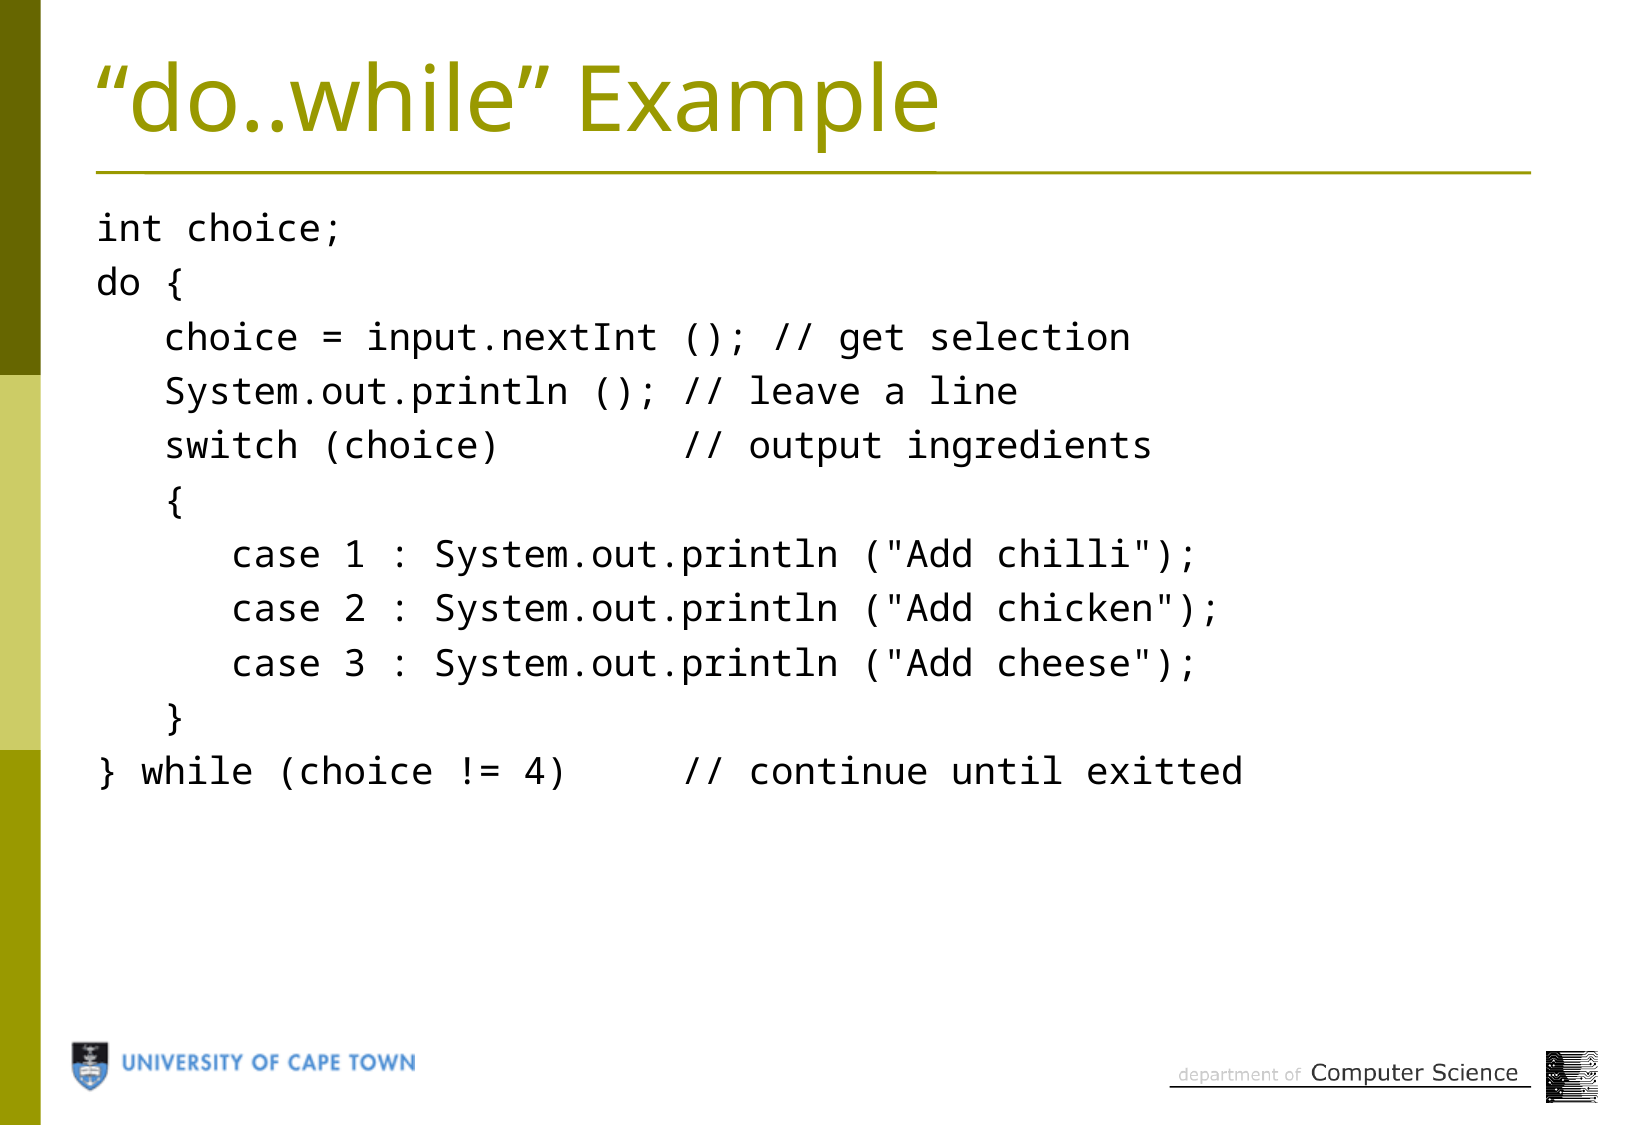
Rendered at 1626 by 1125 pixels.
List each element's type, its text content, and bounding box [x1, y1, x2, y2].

picture [1169, 1043, 1532, 1091]
picture [61, 1024, 415, 1103]
title “do..while” Example [81, 21, 1543, 180]
text_box int choice; do { choice = input.nextInt (); // get selection System.out.println (); // leave a line switch (choice) // output ingredients { case 1 : System.out.println ("Add chilli"); case 2 : System.out.println ("Add chicken"); case 3 : System.out.println ("Add cheese"); } } while (choice != 4) // continue until exitted [81, 196, 1543, 1021]
picture [1546, 1051, 1598, 1103]
